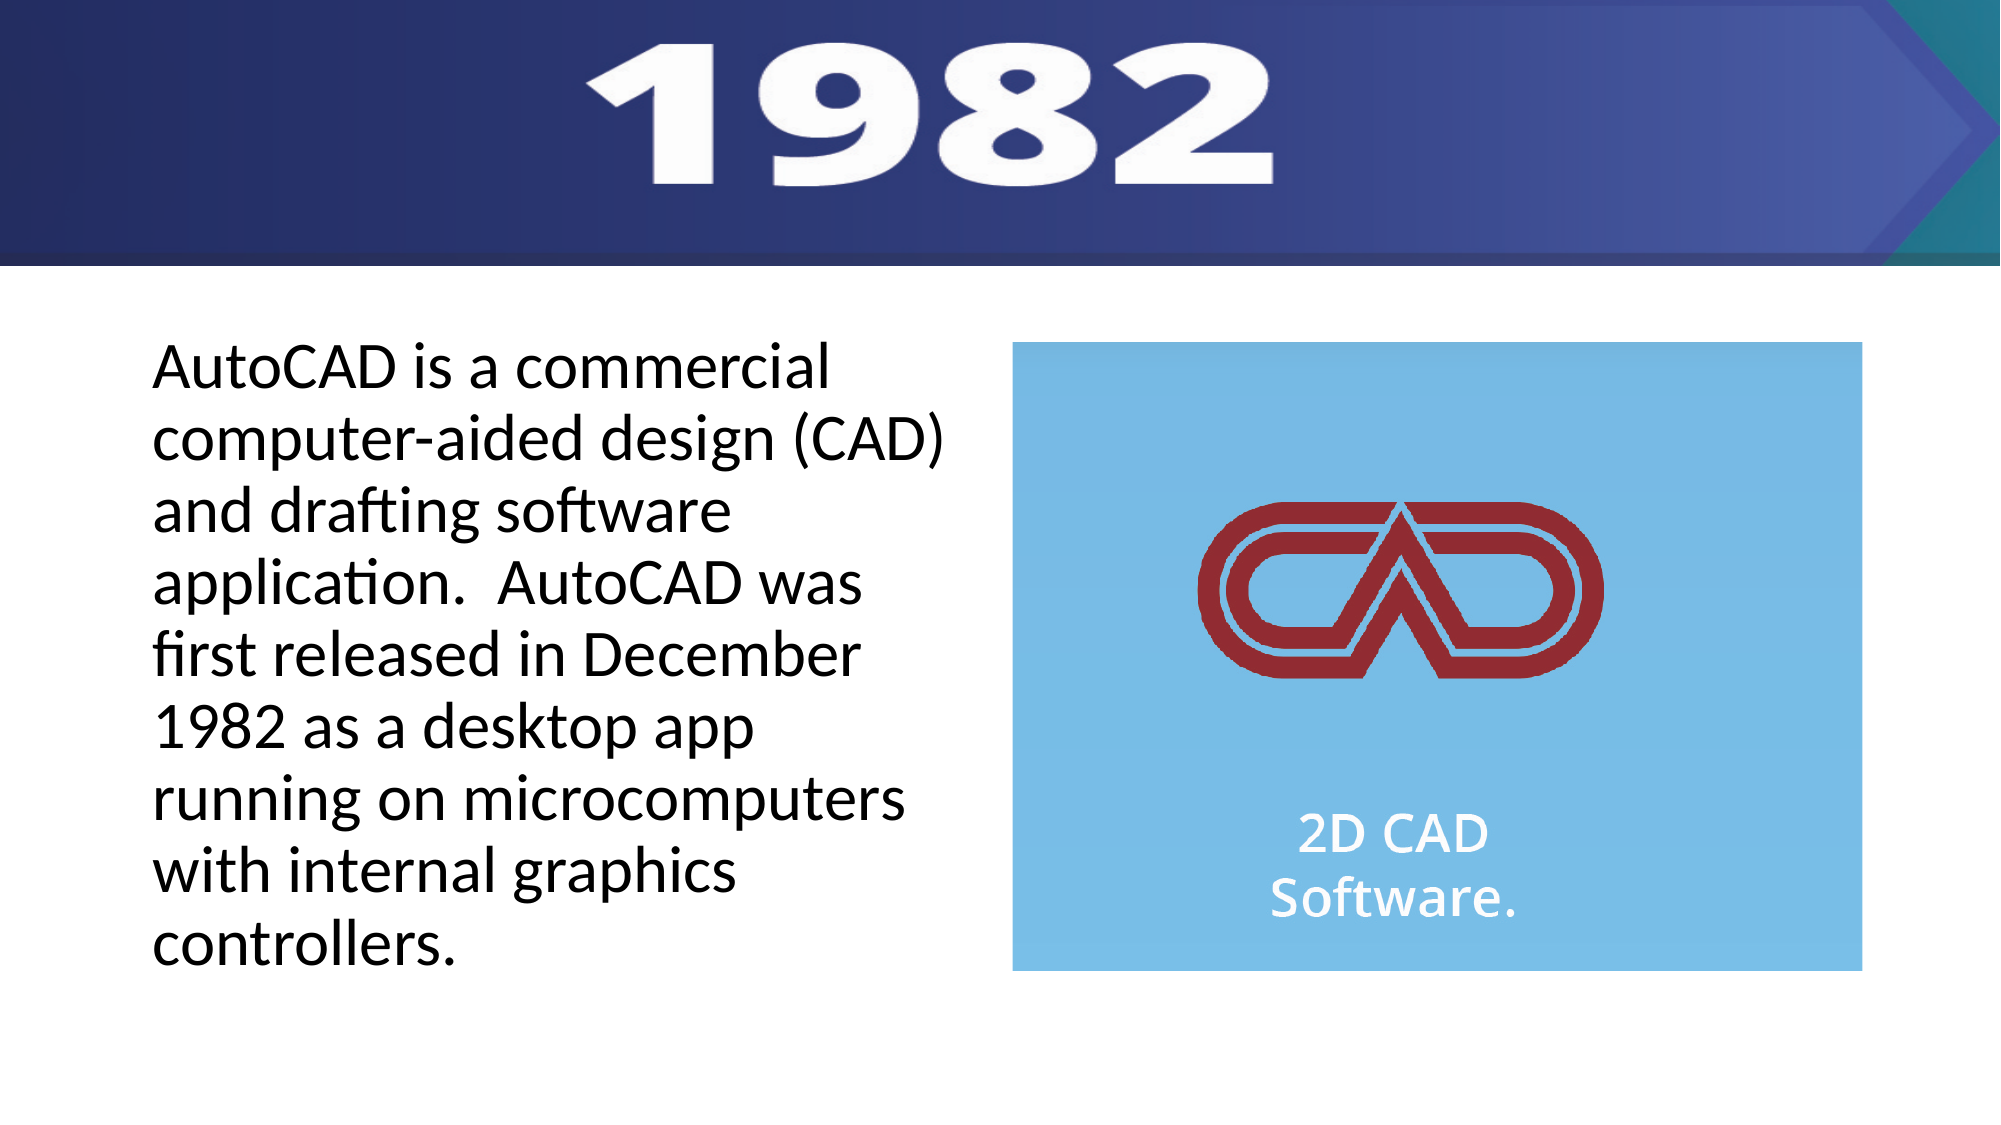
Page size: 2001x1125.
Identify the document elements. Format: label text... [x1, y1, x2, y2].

picture [1012, 342, 1863, 971]
list AutoCAD is a commercial computer-aided design (CAD) and drafting software application. AutoCAD was first released in December 1982 as a desktop app running on microcomputers with internal graphics controllers. [137, 323, 988, 1038]
picture [0, 0, 2000, 266]
